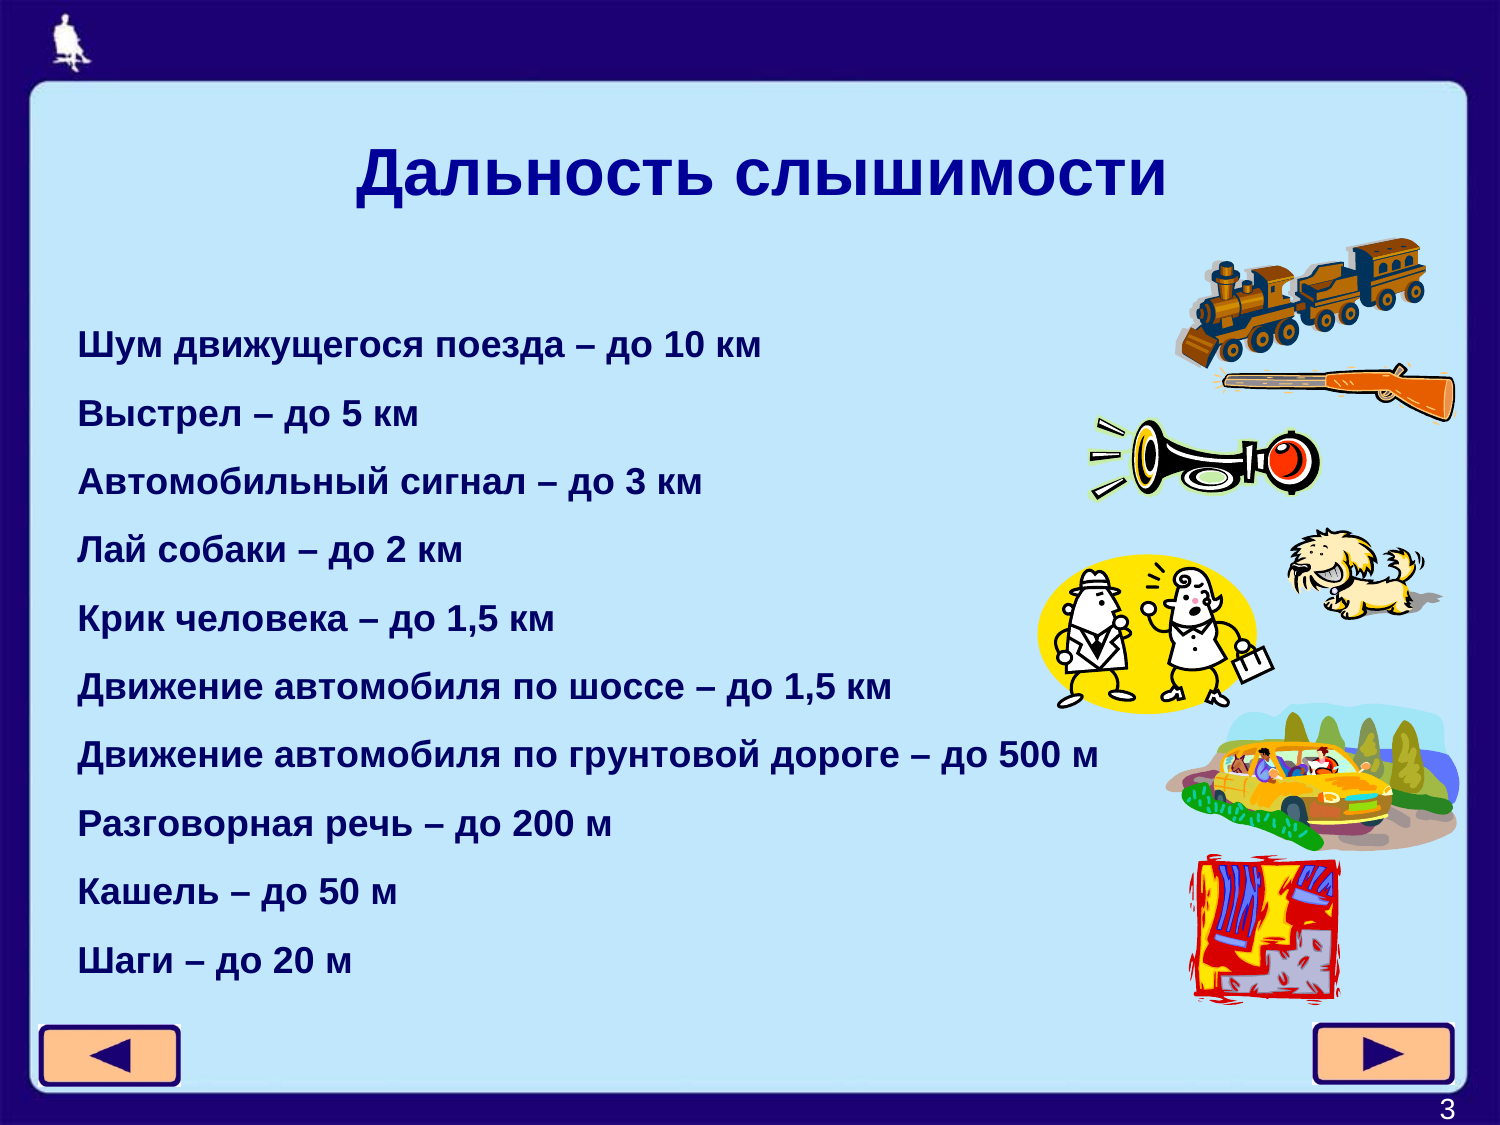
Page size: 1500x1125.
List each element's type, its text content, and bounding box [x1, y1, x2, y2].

picture [0, 0, 1500, 1125]
title Дальность слышимости [62, 74, 1463, 263]
text_box <номер> [1120, 1082, 1471, 1125]
text_box [1212, 362, 1456, 422]
text_box [1432, 421, 1440, 426]
text_box Шум движущегося поезда – до 10 км Выстрел – до 5 км Автомобильный сигнал – до 3 км Лай собаки – до 2 км Крик человека – до 1,5 км Движение автомобиля по шоссе – до 1,5 км Движение автомобиля по грунтовой дороге – до 500 м Разговорная речь – до 200 м Кашель – до 50 м Шаги – до 20 м [62, 312, 1201, 989]
chart [1037, 554, 1276, 715]
